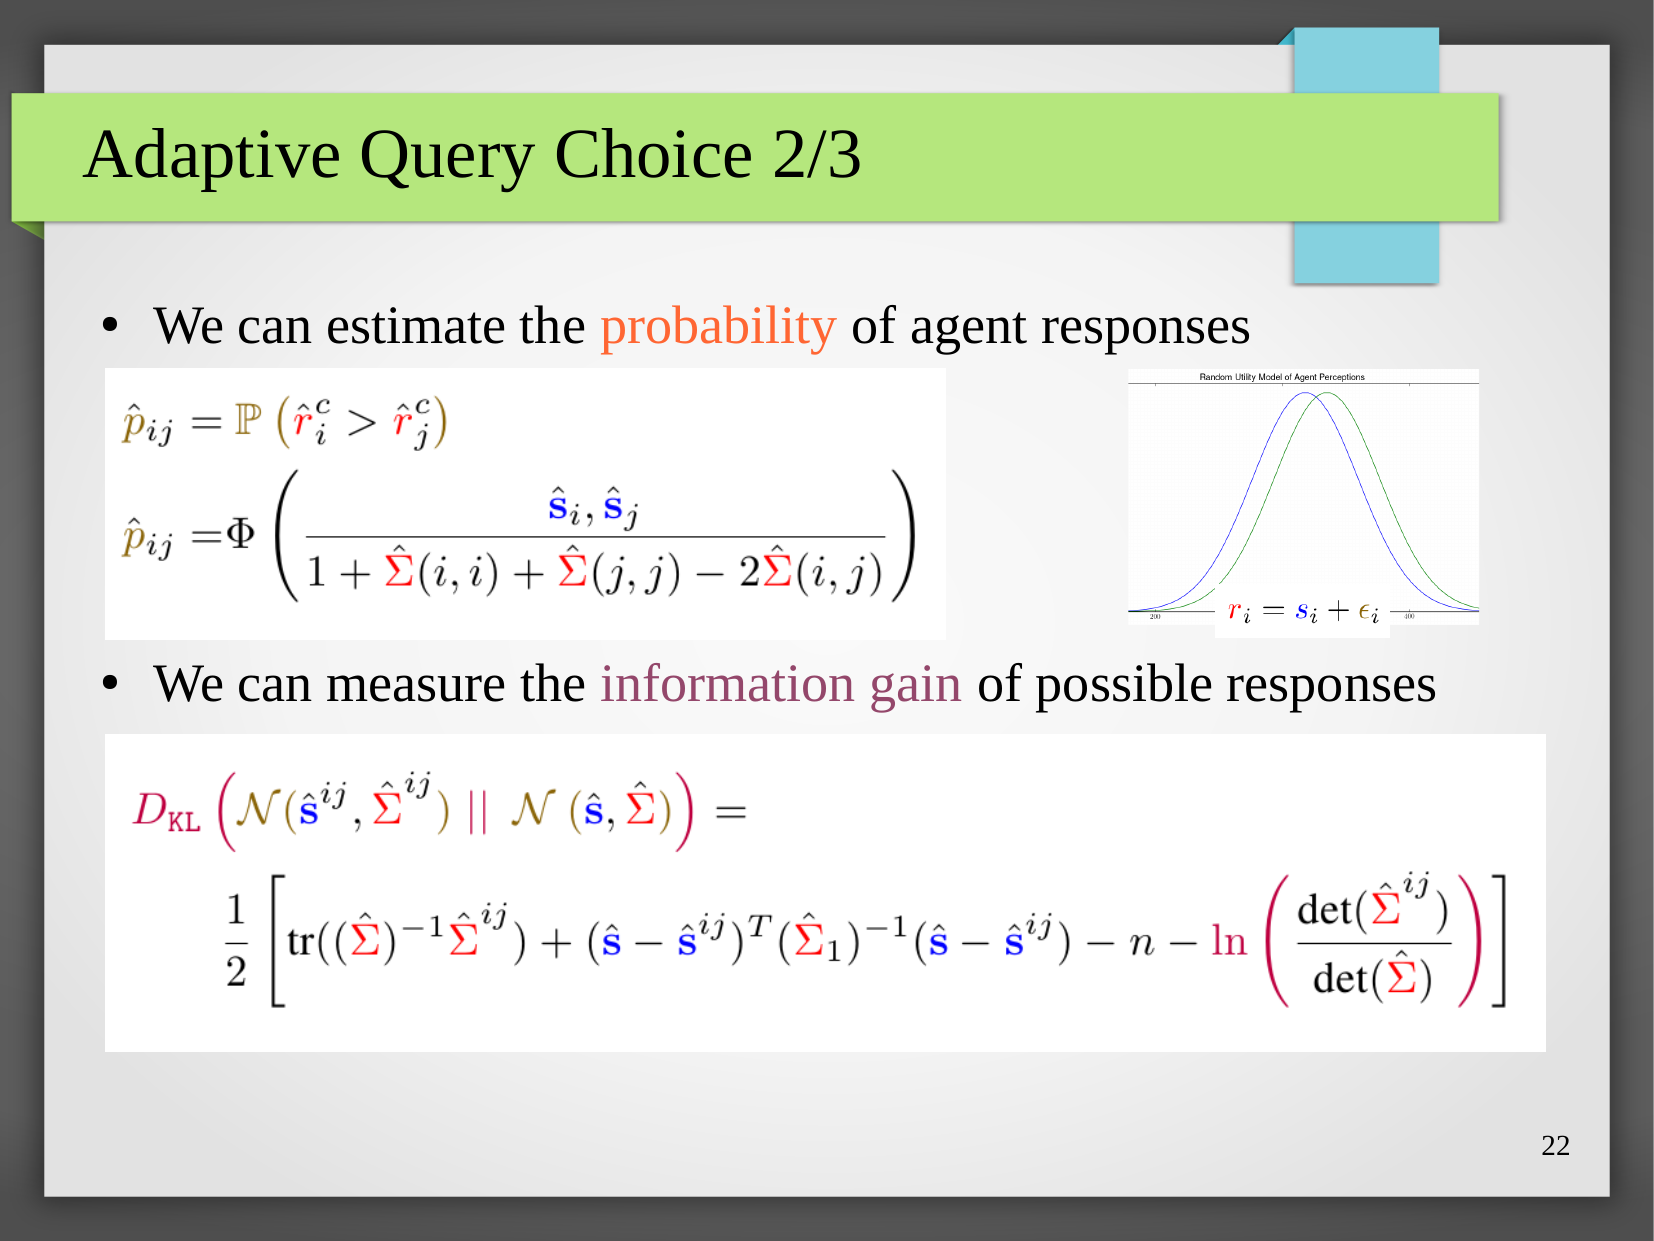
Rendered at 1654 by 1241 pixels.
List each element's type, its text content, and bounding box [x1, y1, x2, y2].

title Adaptive Query Choice 2/3 [82, 94, 1264, 213]
picture [0, 0, 1654, 1241]
list We can estimate the probability of agent responses We can measure the information gain of possible responses [82, 295, 1571, 1015]
